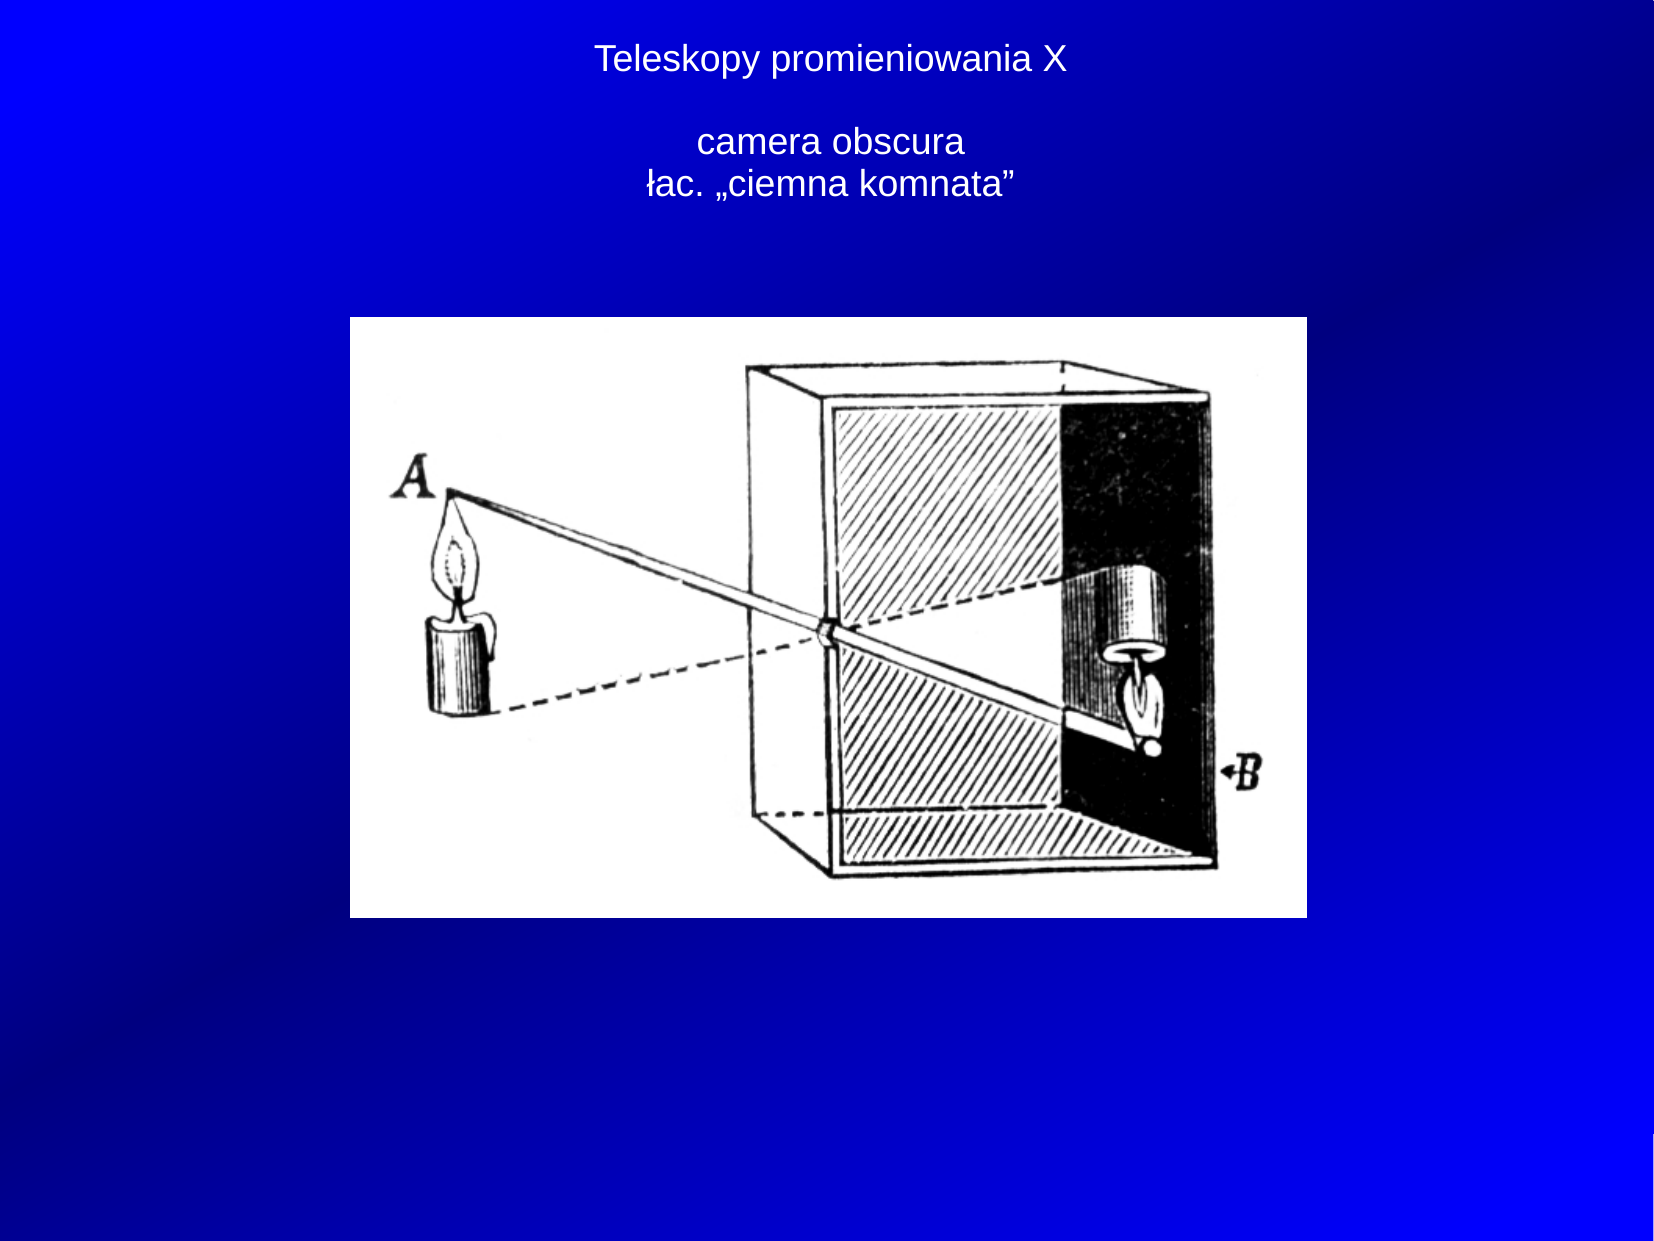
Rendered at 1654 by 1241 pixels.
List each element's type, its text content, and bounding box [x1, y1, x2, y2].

text_box camera obscura łac. „ciemna komnata” [631, 112, 1030, 212]
text_box Teleskopy promieniowania X [579, 29, 1083, 87]
picture [350, 317, 1307, 918]
